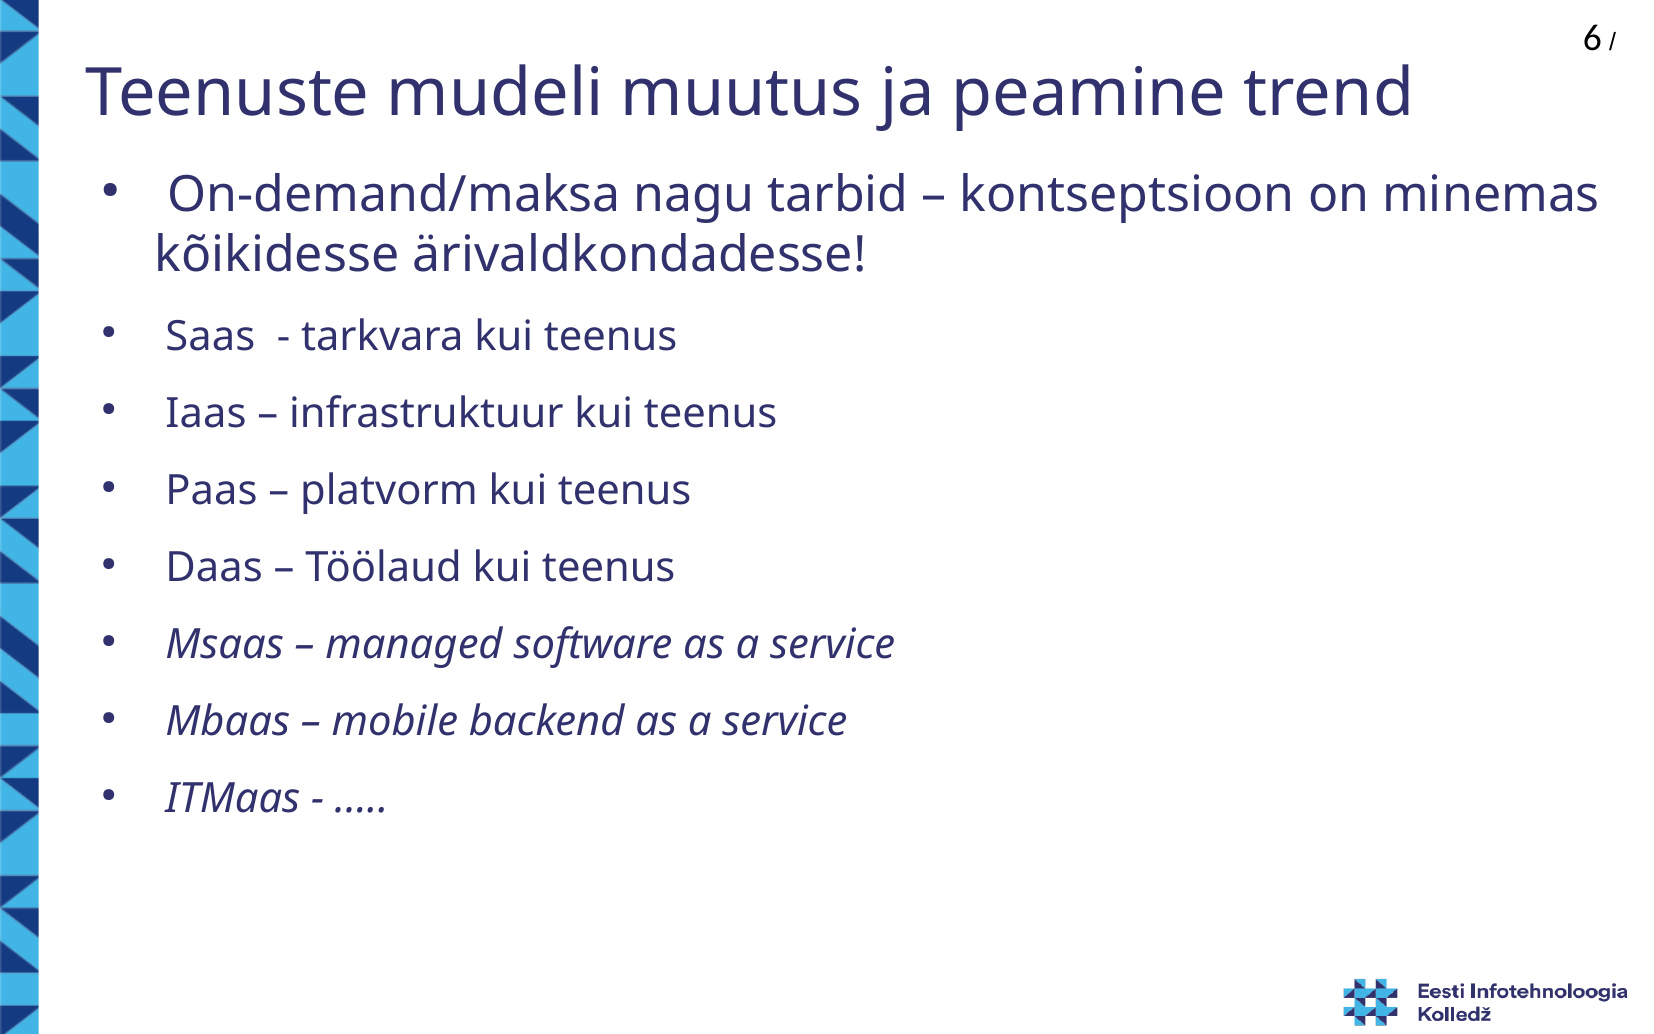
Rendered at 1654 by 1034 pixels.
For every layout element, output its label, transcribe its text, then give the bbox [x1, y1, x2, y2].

title Teenuste mudeli muutus ja peamine trend [70, 41, 1630, 130]
list On-demand/maksa nagu tarbid – kontseptsioon on minemas kõikidesse ärivaldkondadesse! Saas - tarkvara kui teenus Iaas – infrastruktuur kui teenus Paas – platvorm kui teenus Daas – Töölaud kui teenus Msaas – managed software as a service Mbaas – mobile backend as a service ITMaas - ..... [68, 153, 1630, 957]
